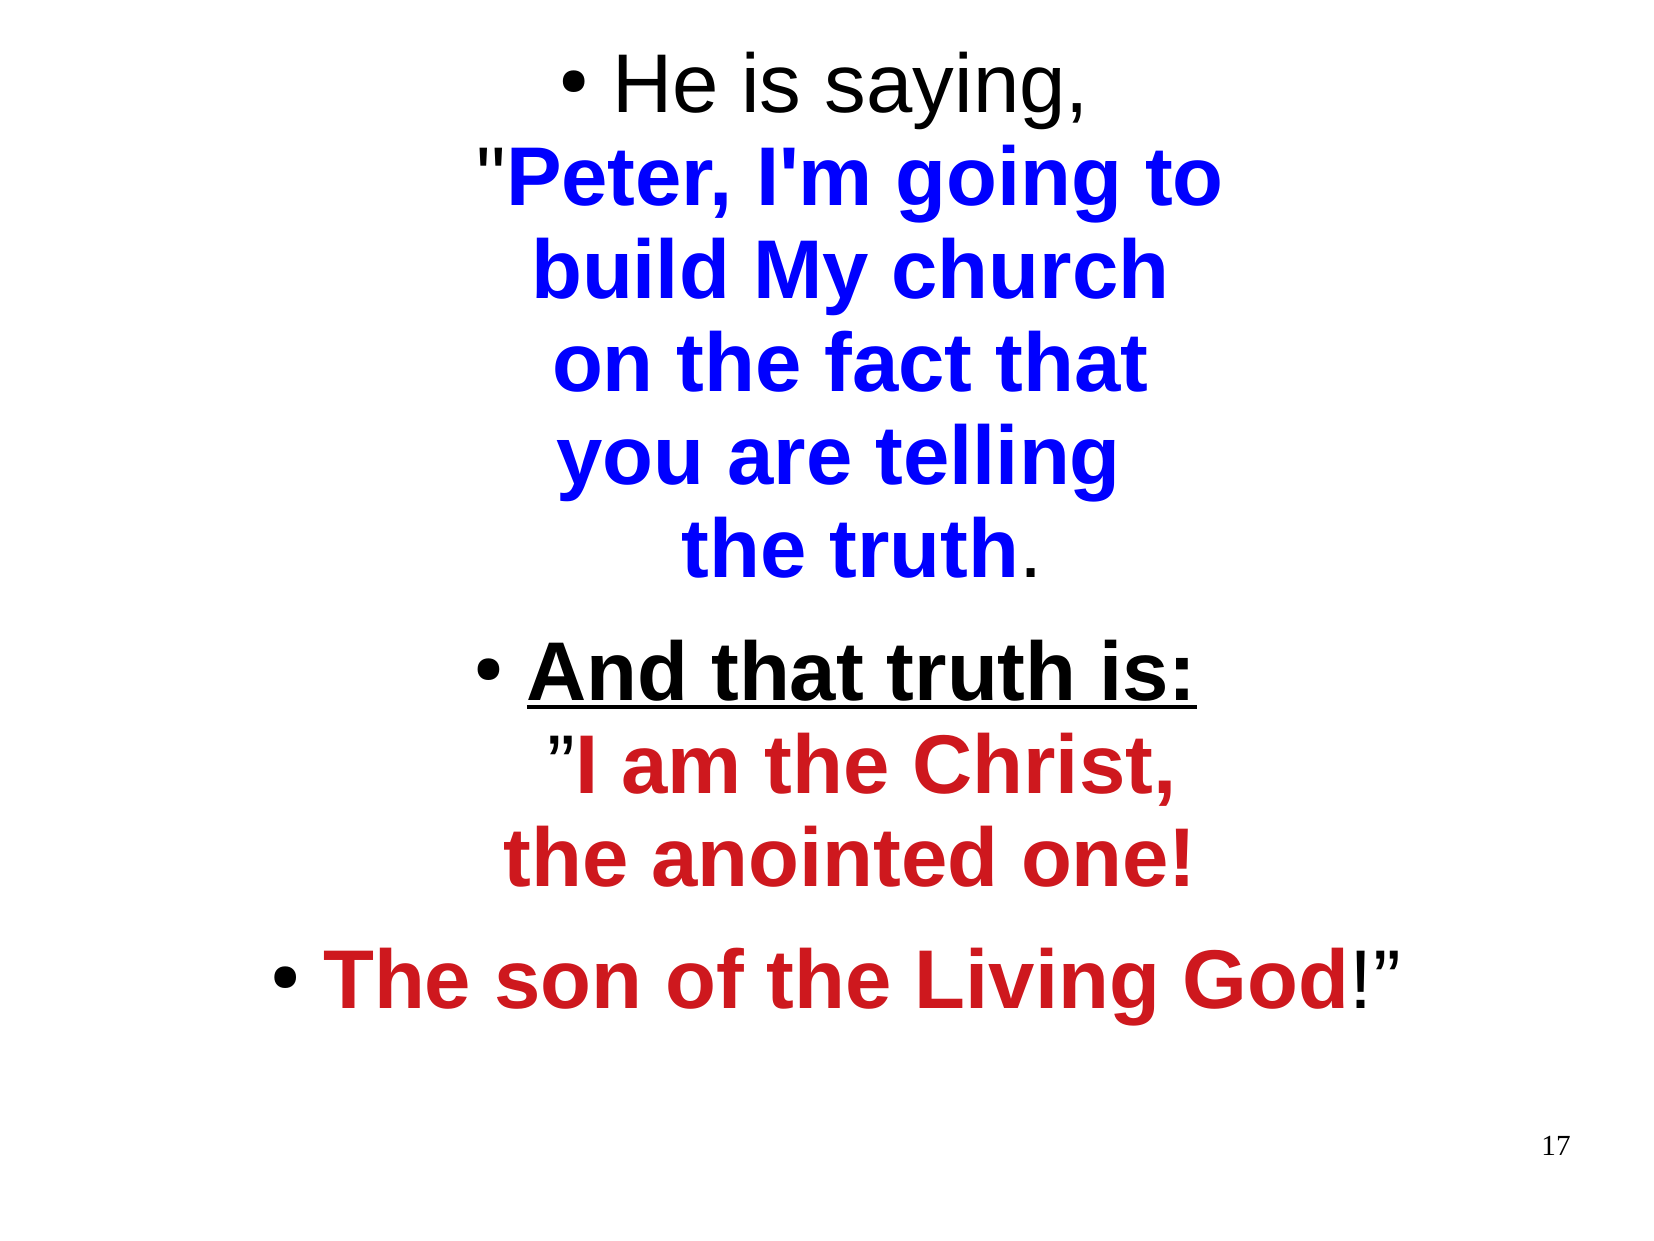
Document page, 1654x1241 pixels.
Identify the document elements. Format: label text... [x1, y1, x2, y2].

list He is saying, "Peter, I'm going to build My church on the fact that you are telling the truth. And that truth is: ”I am the Christ, the anointed one! The son of the Living God!” [82, 37, 1571, 1201]
